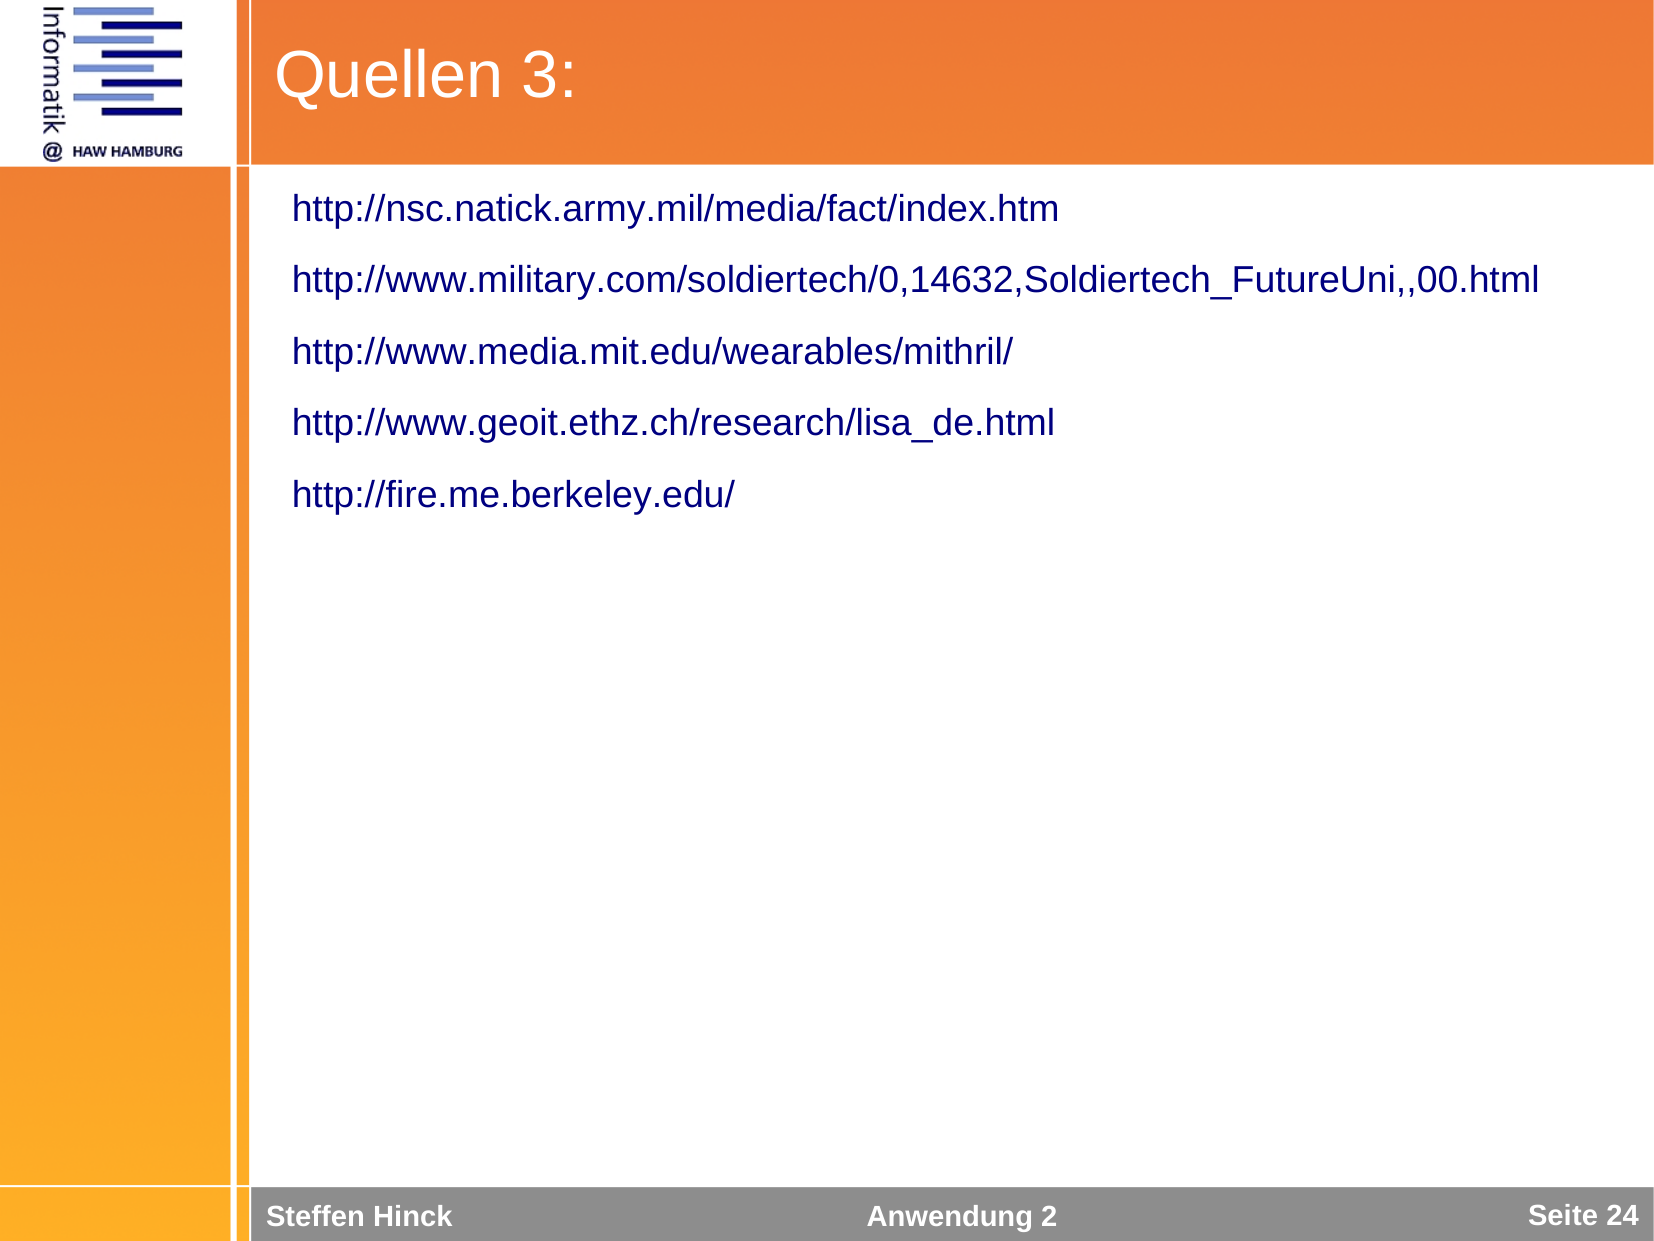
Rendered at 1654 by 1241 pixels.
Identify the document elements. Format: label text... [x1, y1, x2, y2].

picture [43, 5, 186, 162]
list http://nsc.natick.army.mil/media/fact/index.htm http://www.military.com/soldiertech/0,14632,Soldiertech_FutureUni,,00.html http://www.media.mit.edu/wearables/mithril/ http://www.geoit.ethz.ch/research/lisa_de.html http://fire.me.berkeley.edu/ [274, 187, 1651, 1175]
title Quellen 3: [274, 11, 1651, 137]
picture [0, 0, 1654, 1241]
